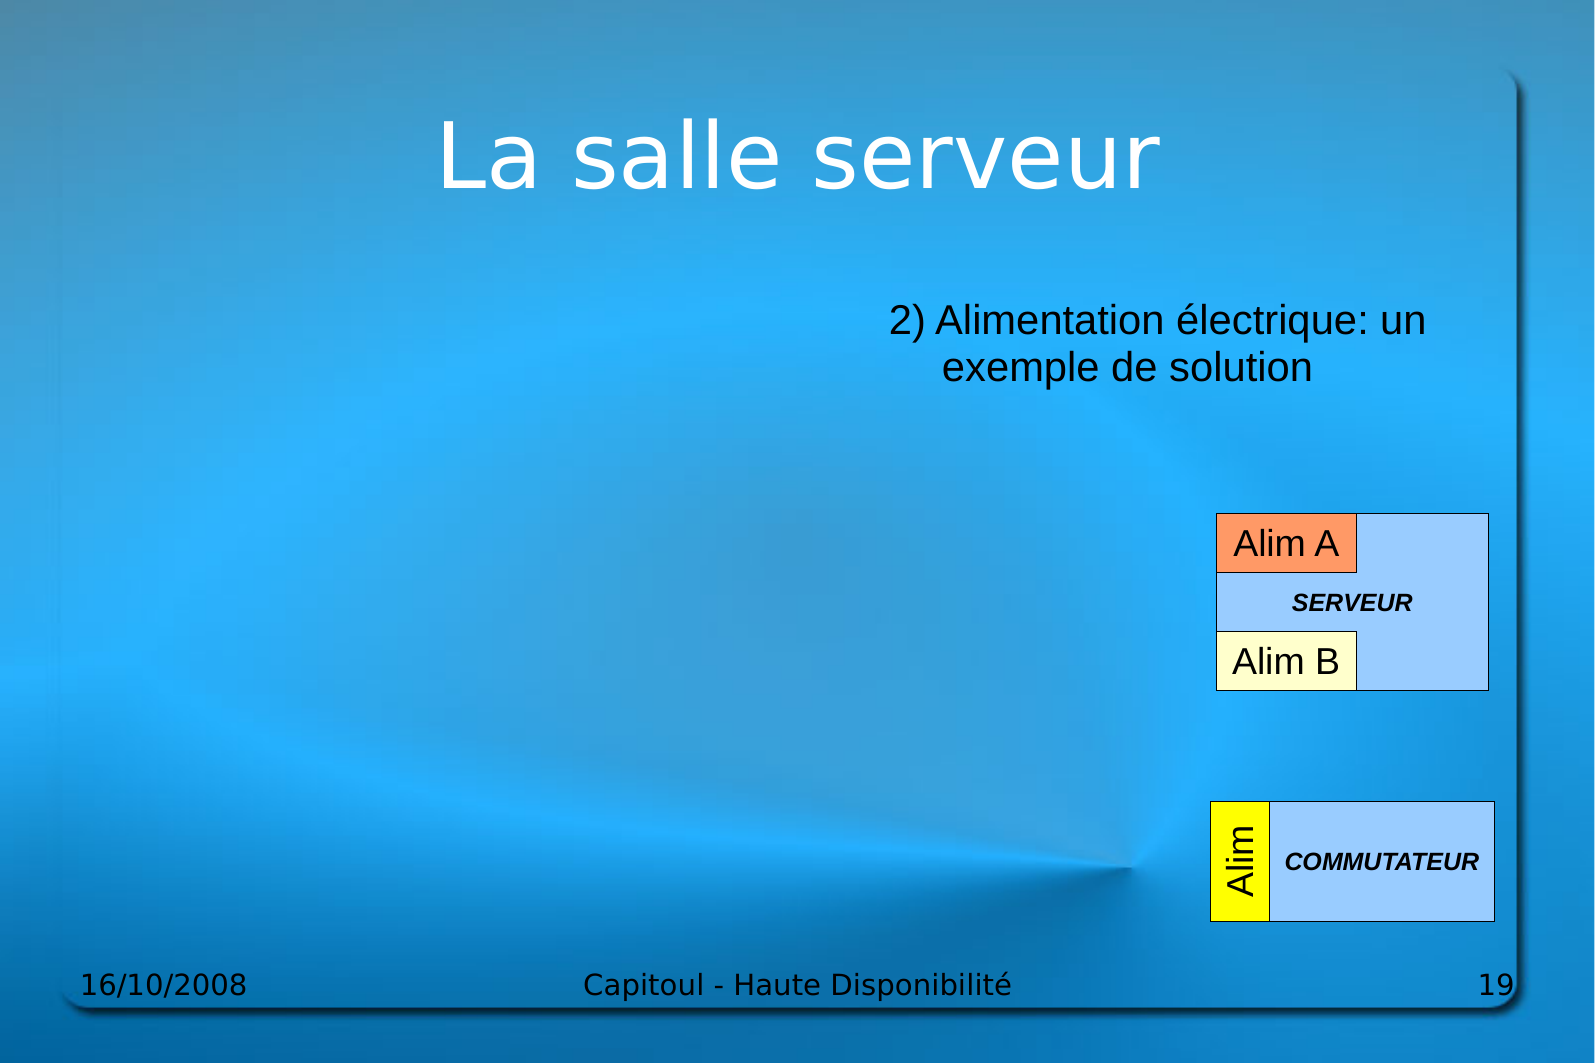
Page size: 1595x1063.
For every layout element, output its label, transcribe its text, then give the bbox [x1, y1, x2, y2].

text_box SERVEUR [1216, 513, 1489, 691]
text_box Alim B [1216, 631, 1357, 691]
text_box [826, 265, 1477, 337]
text_box COMMUTATEUR [1270, 801, 1495, 922]
text_box Alim [1210, 801, 1270, 922]
title La salle serveur [117, 103, 1479, 211]
text_box Alim A [1216, 513, 1357, 573]
picture [0, 0, 1595, 1063]
text_box 2) Alimentation électrique: un exemple de solution [856, 289, 1477, 398]
